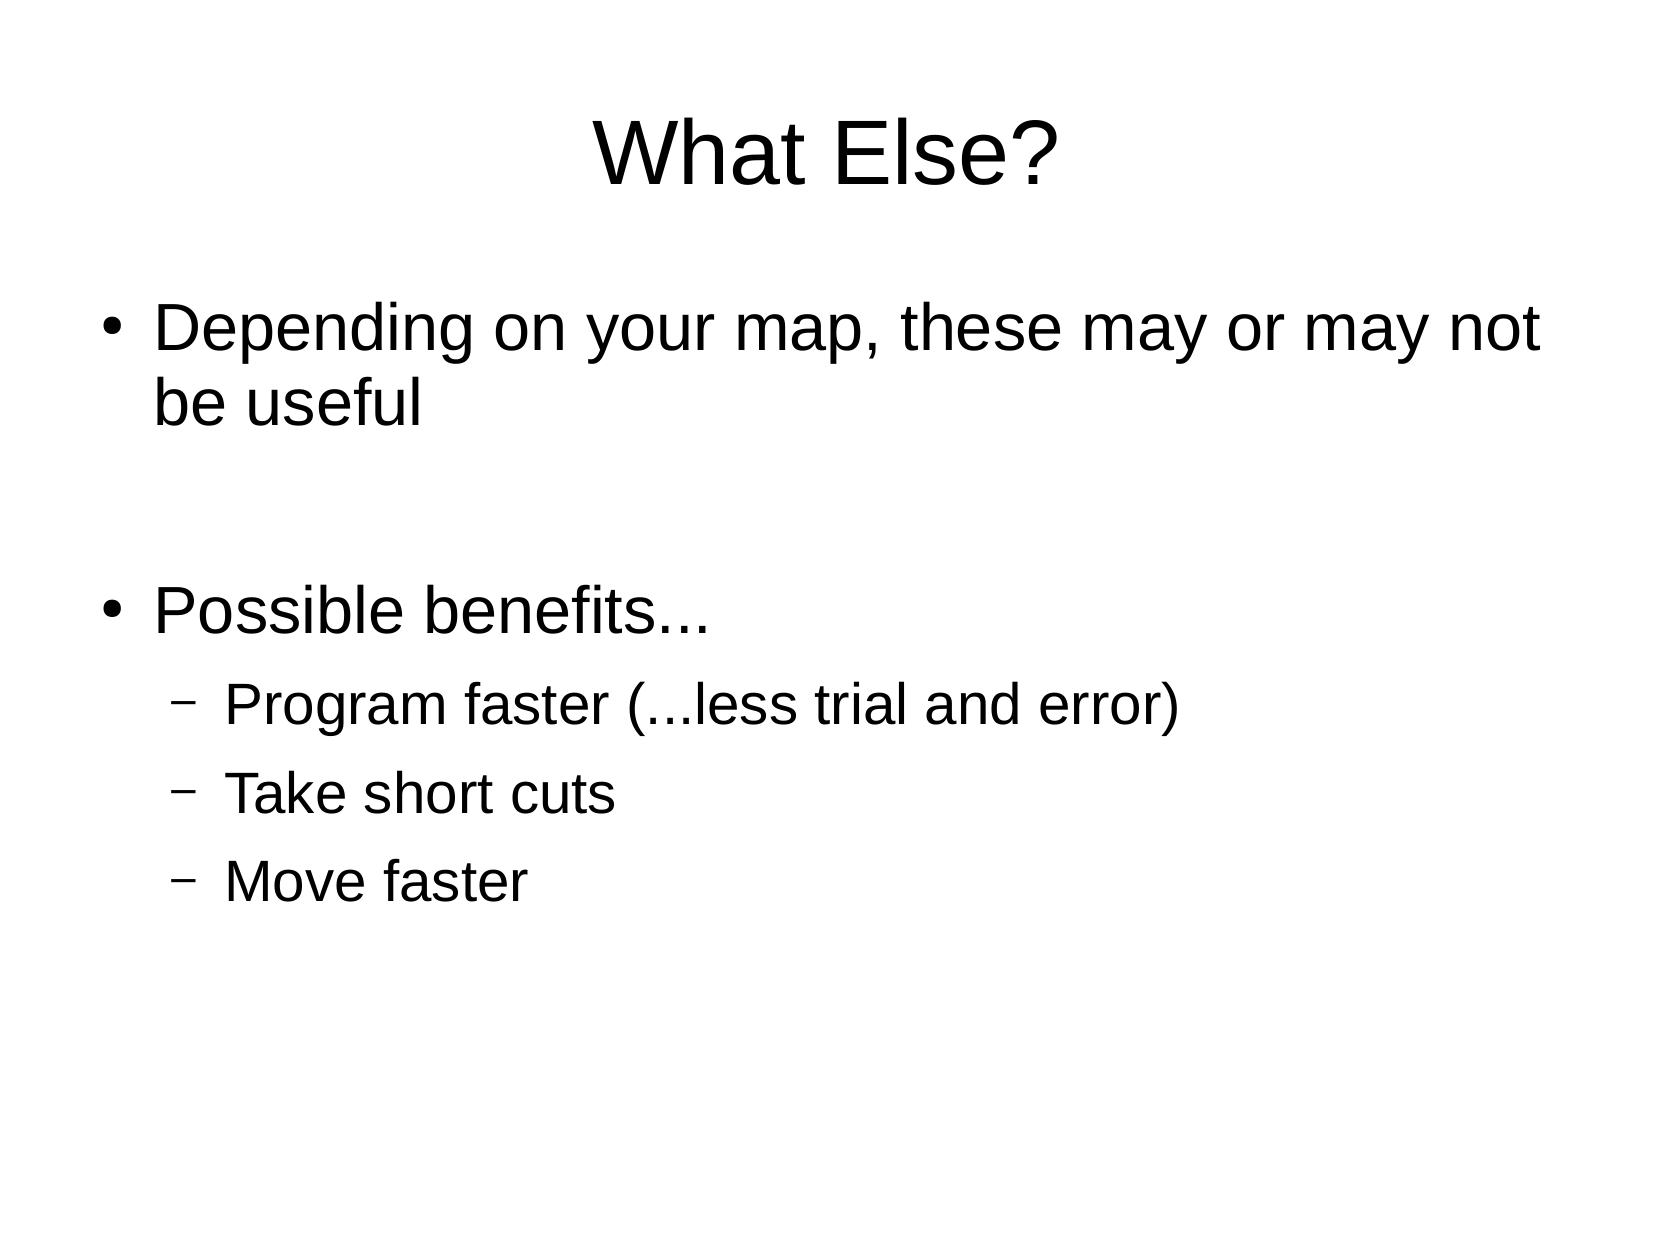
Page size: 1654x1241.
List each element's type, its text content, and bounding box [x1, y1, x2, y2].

list Depending on your map, these may or may not be useful Possible benefits... Program faster (...less trial and error) Take short cuts Move faster [82, 290, 1571, 1010]
title What Else? [82, 49, 1571, 257]
